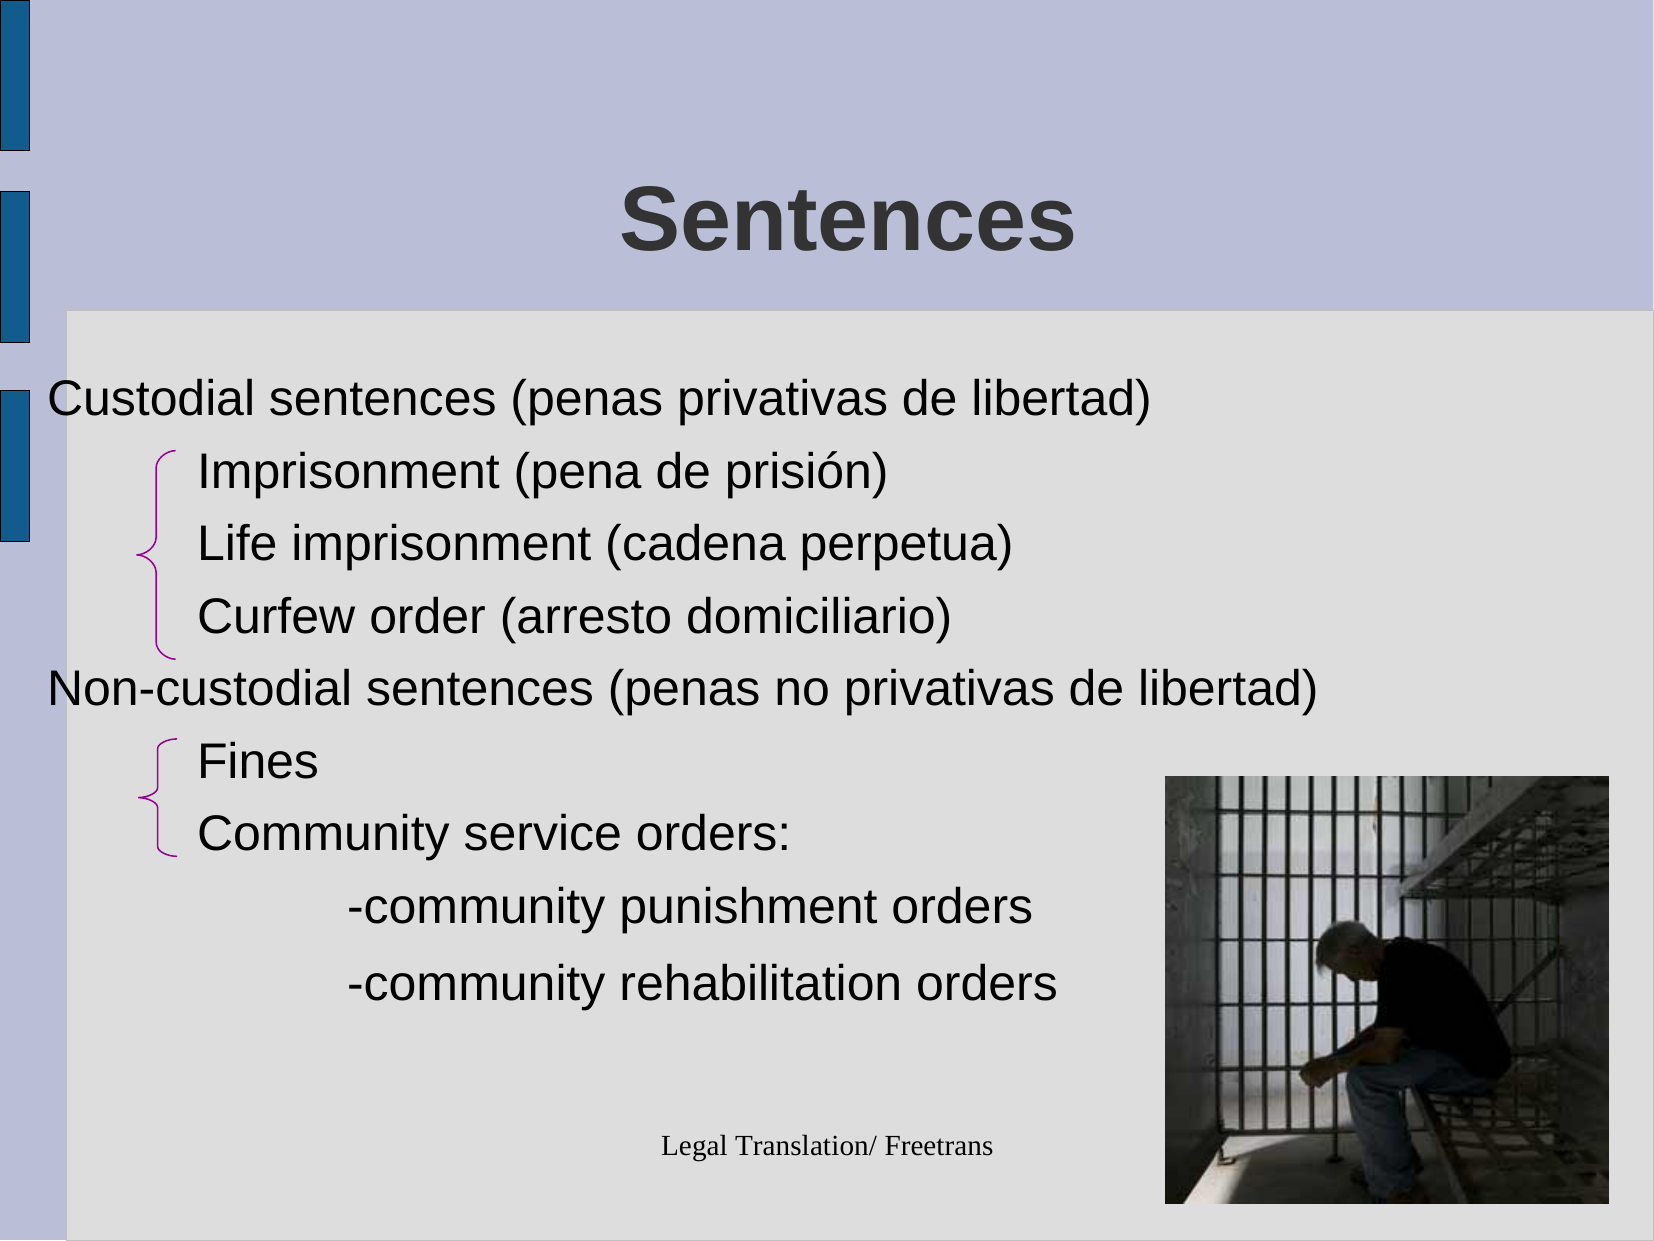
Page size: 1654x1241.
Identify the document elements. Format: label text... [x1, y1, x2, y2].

list Custodial sentences (penas privativas de libertad) Imprisonment (pena de prisión) Life imprisonment (cadena perpetua) Curfew order (arresto domiciliario) Non-custodial sentences (penas no privativas de libertad) Fines Community service orders: -community punishment orders -community rehabilitation orders [32, 358, 1622, 1207]
title Sentences [123, 110, 1530, 317]
picture [1165, 776, 1609, 1204]
